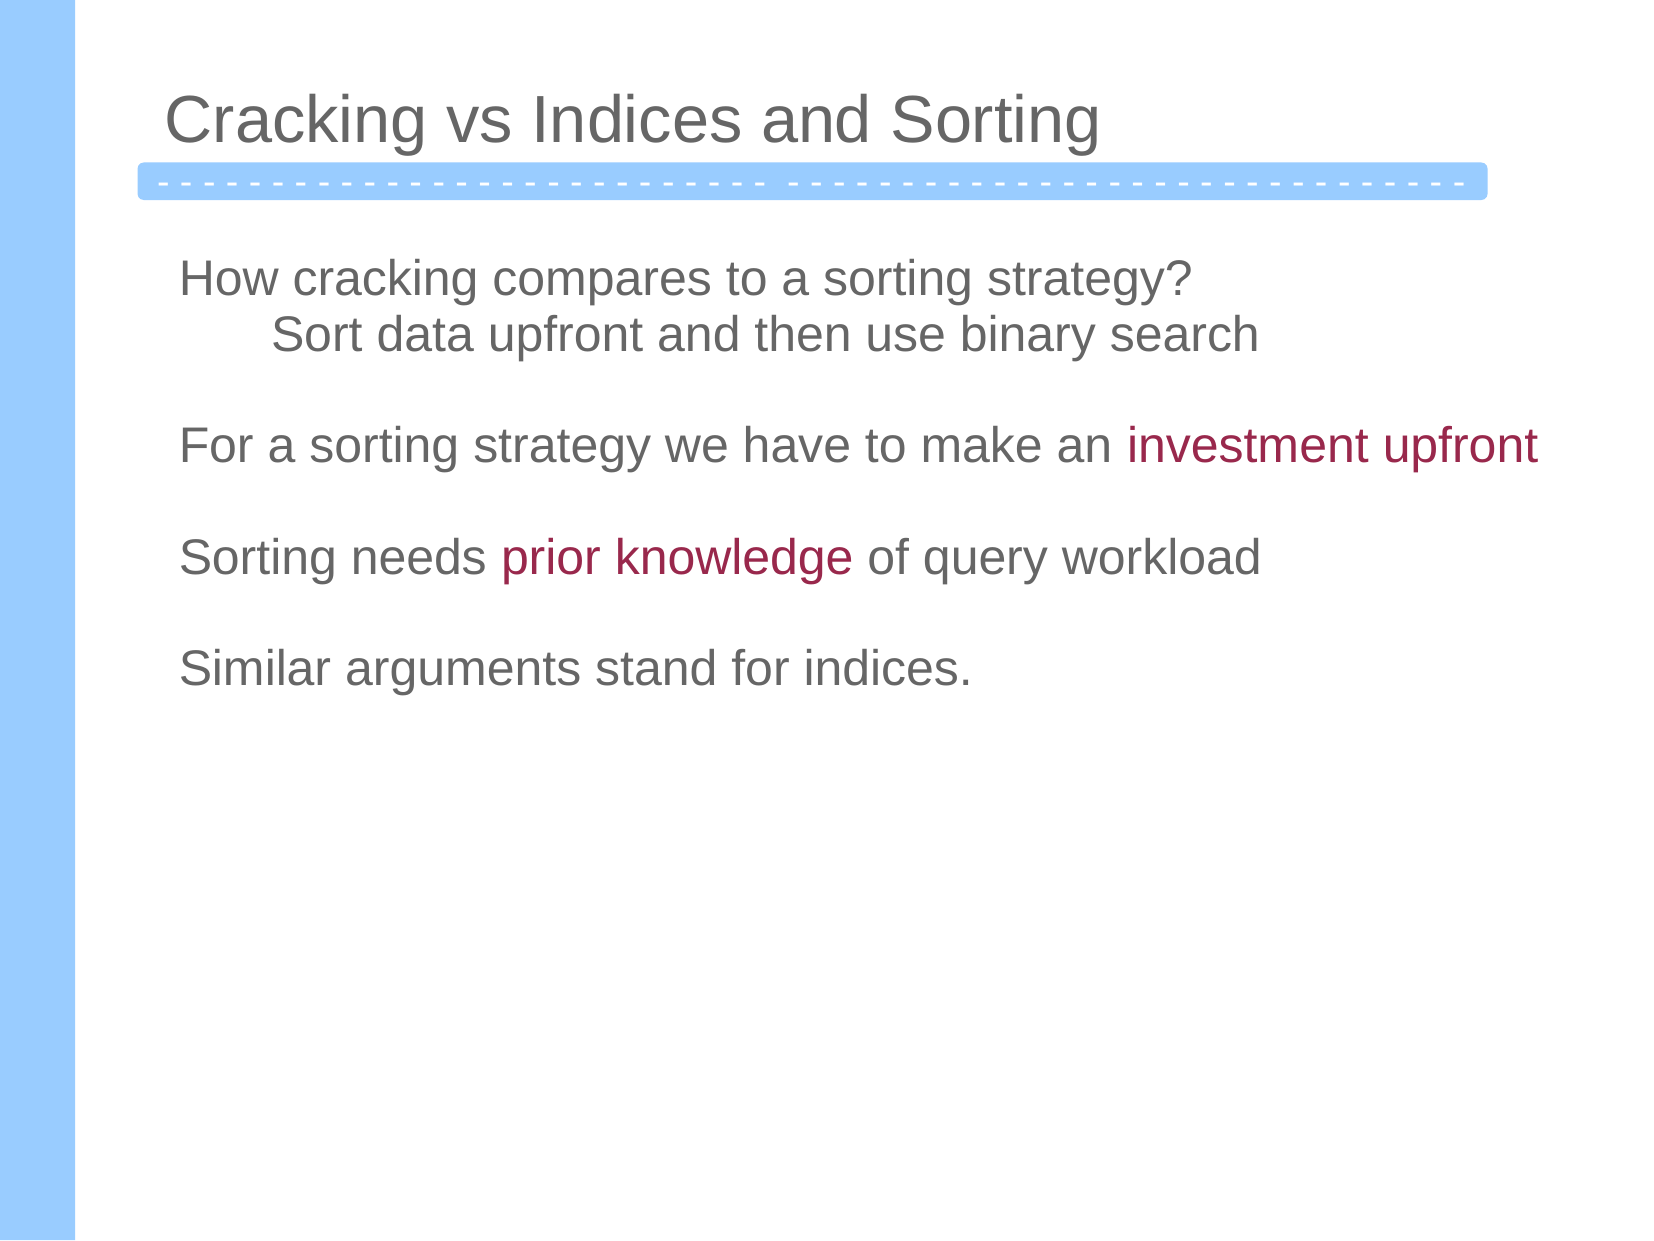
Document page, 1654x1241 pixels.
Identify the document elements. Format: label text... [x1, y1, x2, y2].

text_box [0, 0, 76, 1241]
text_box - - - - - - - - - - - - - - - - - - - - - - - - - - - - - - - - - - - - - - - - - - - - - - - - - - - - - - - - - [137, 162, 1488, 201]
text_box Cracking vs Indices and Sorting [150, 75, 1463, 165]
text_box How cracking compares to a sorting strategy? Sort data upfront and then use binary search For a sorting strategy we have to make an investment upfront Sorting needs prior knowledge of query workload Similar arguments stand for indices. [150, 242, 1576, 704]
